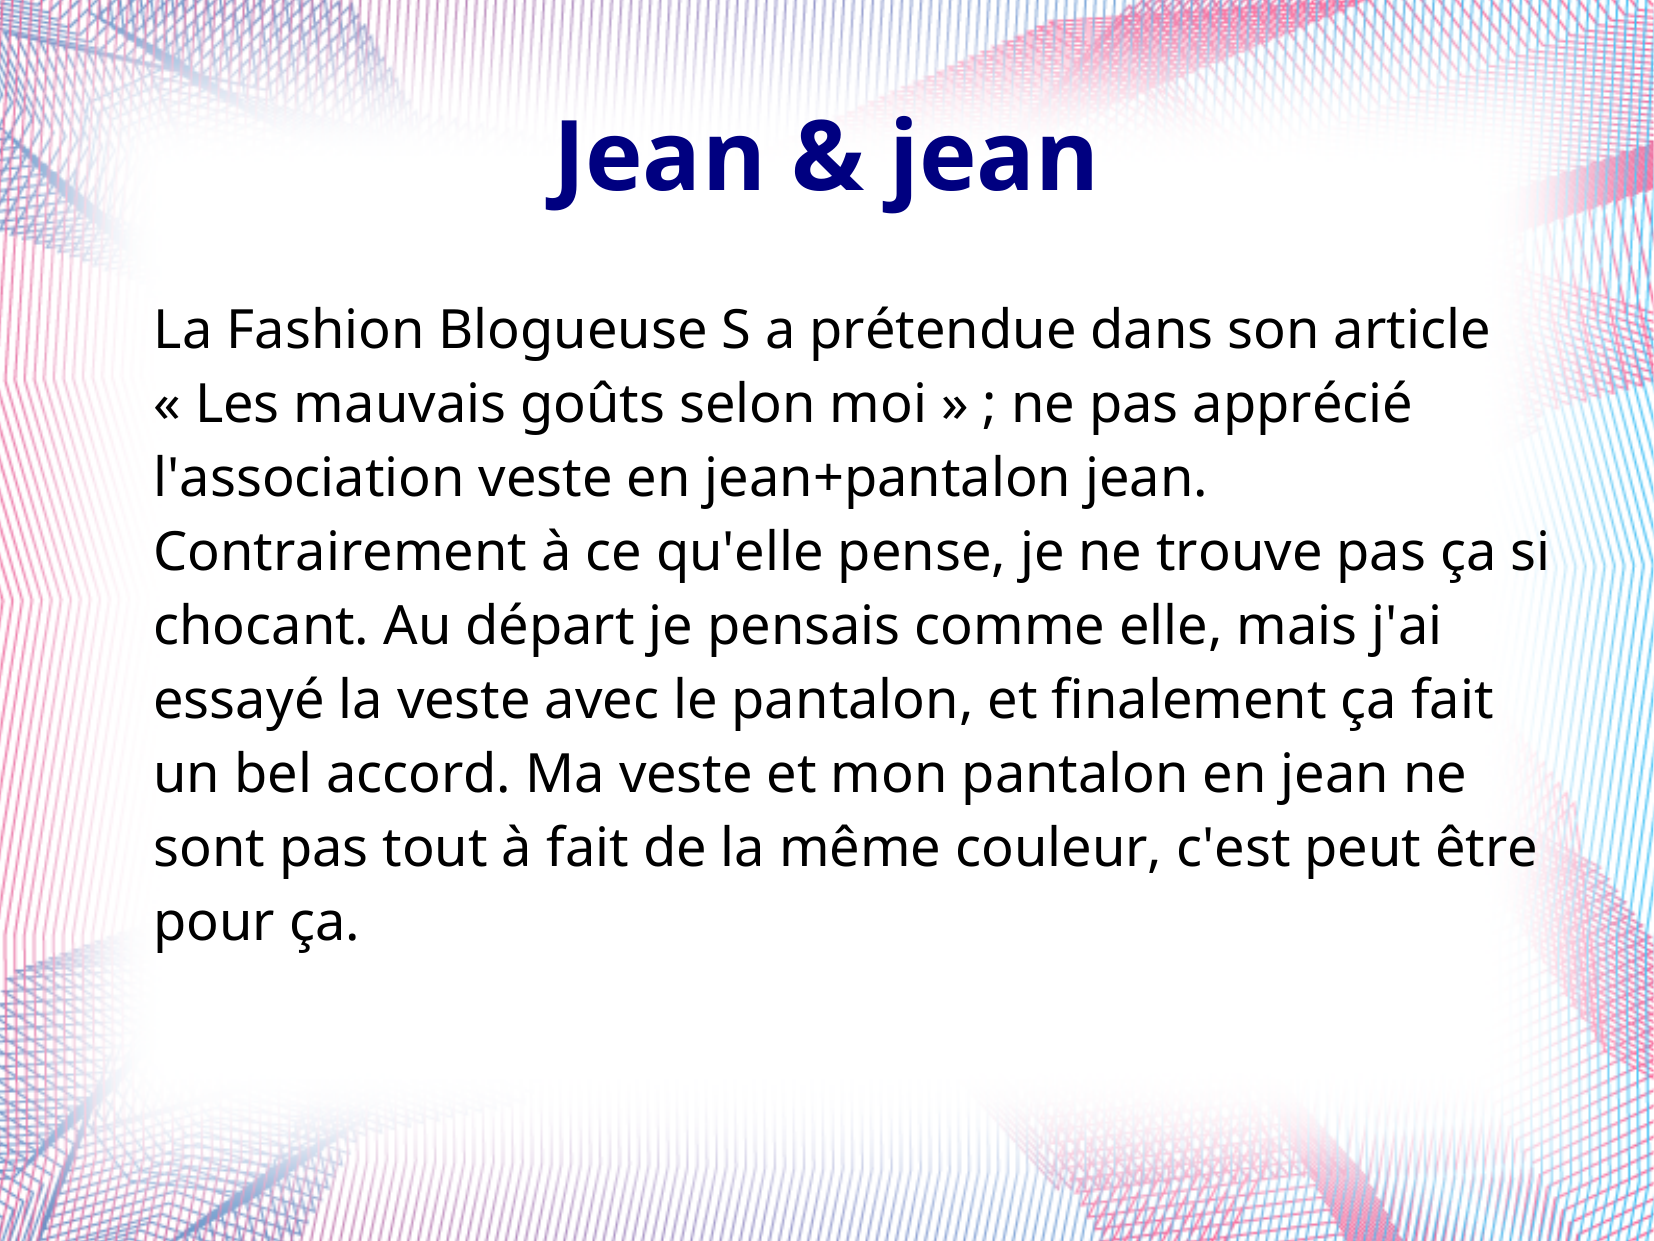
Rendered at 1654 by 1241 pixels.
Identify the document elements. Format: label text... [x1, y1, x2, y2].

title Jean & jean [82, 49, 1571, 257]
picture [0, 0, 1654, 1241]
list La Fashion Blogueuse S a prétendue dans son article « Les mauvais goûts selon moi » ; ne pas apprécié l'association veste en jean+pantalon jean. Contrairement à ce qu'elle pense, je ne trouve pas ça si chocant. Au départ je pensais comme elle, mais j'ai essayé la veste avec le pantalon, et finalement ça fait un bel accord. Ma veste et mon pantalon en jean ne sont pas tout à fait de la même couleur, c'est peut être pour ça. [82, 290, 1571, 1109]
